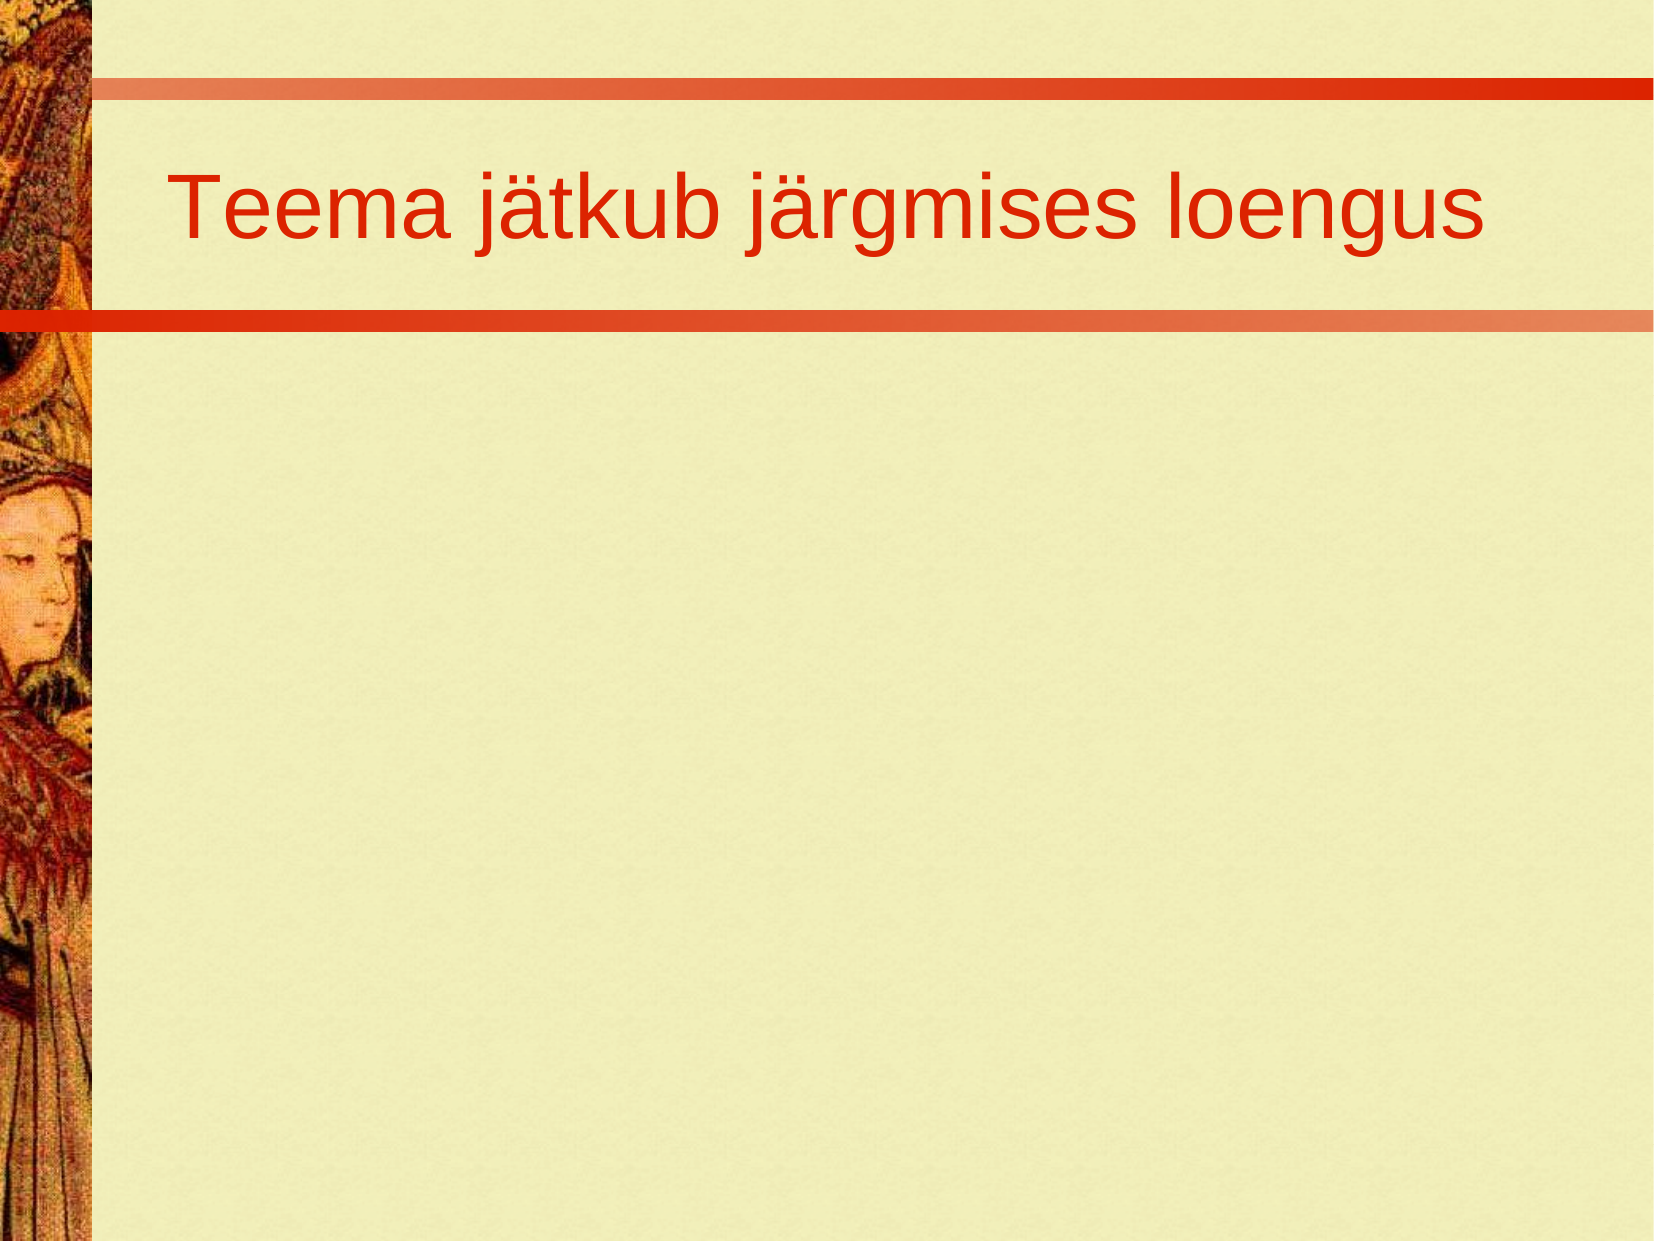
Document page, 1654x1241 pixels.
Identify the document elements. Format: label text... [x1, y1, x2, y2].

picture [0, 332, 1654, 1241]
title Teema jätkub järgmises loengus [121, 102, 1534, 311]
picture [0, 0, 1654, 310]
